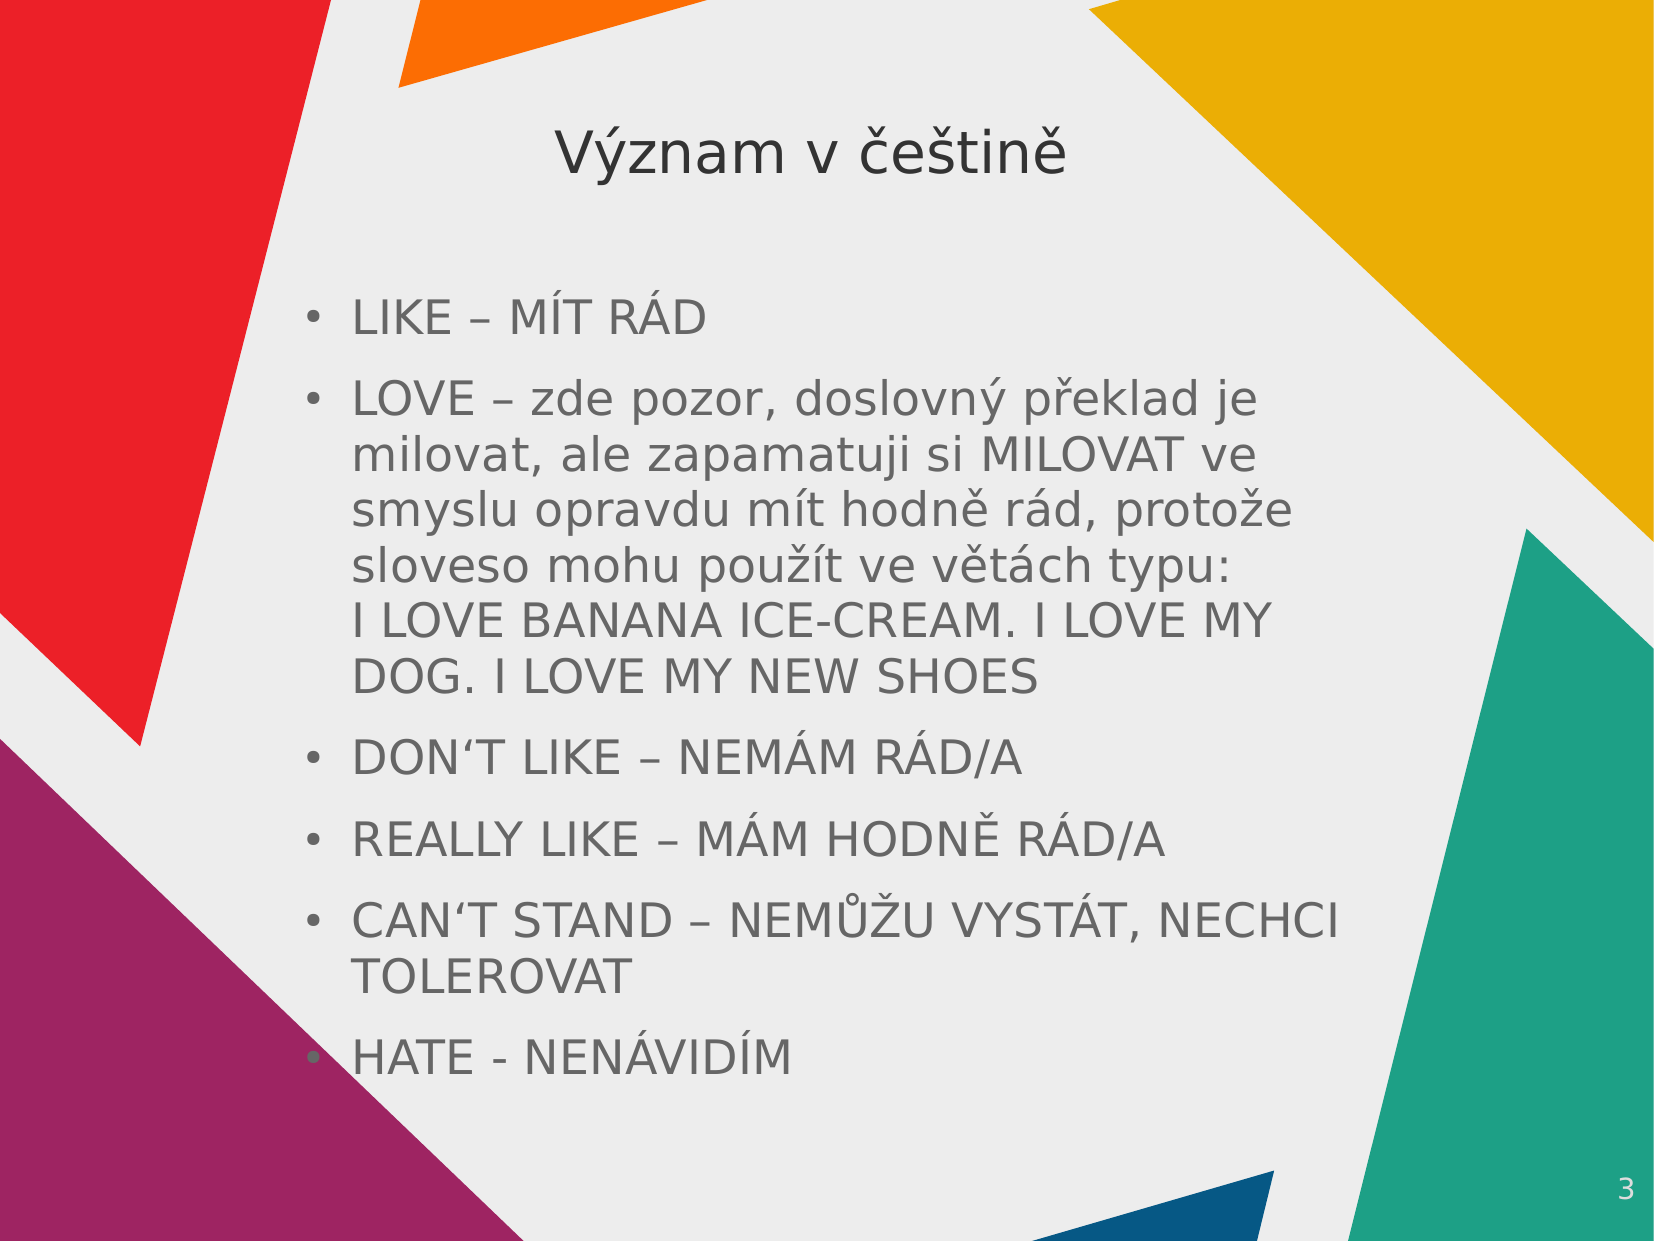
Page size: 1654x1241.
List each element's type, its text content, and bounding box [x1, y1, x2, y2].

title Význam v češtině [289, 49, 1372, 257]
list LIKE – MÍT RÁD LOVE – zde pozor, doslovný překlad je milovat, ale zapamatuji si MILOVAT ve smyslu opravdu mít hodně rád, protože sloveso mohu použít ve větách typu: I LOVE BANANA ICE-CREAM. I LOVE MY DOG. I LOVE MY NEW SHOES DON‘T LIKE – NEMÁM RÁD/A REALLY LIKE – MÁM HODNĚ RÁD/A CAN‘T STAND – NEMŮŽU VYSTÁT, NECHCI TOLEROVAT HATE - NENÁVIDÍM [289, 290, 1372, 1090]
